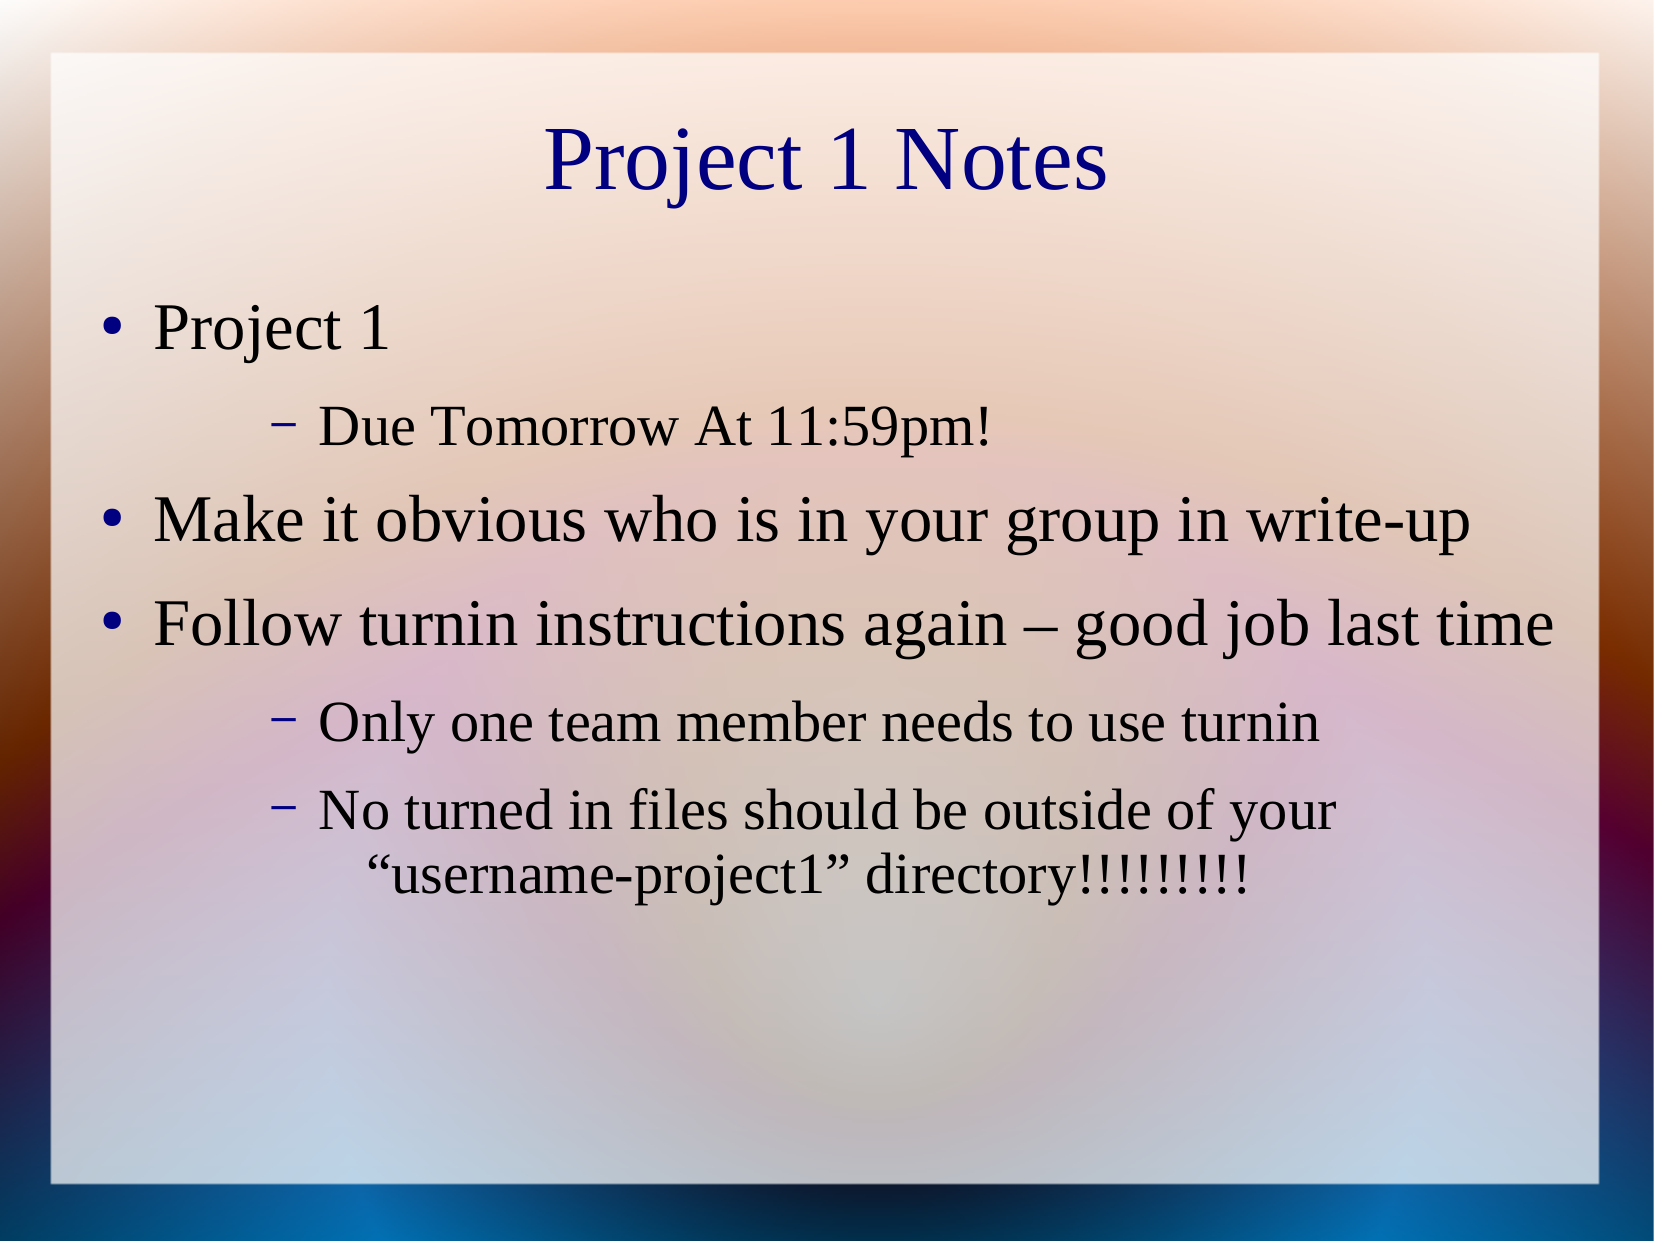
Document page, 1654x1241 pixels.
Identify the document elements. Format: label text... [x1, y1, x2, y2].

list Project 1 Due Tomorrow At 11:59pm! Make it obvious who is in your group in write-up Follow turnin instructions again – good job last time Only one team member needs to use turnin No turned in files should be outside of your “username-project1” directory!!!!!!!!! [82, 290, 1571, 1019]
title Project 1 Notes [82, 62, 1571, 256]
picture [0, 0, 1654, 1241]
